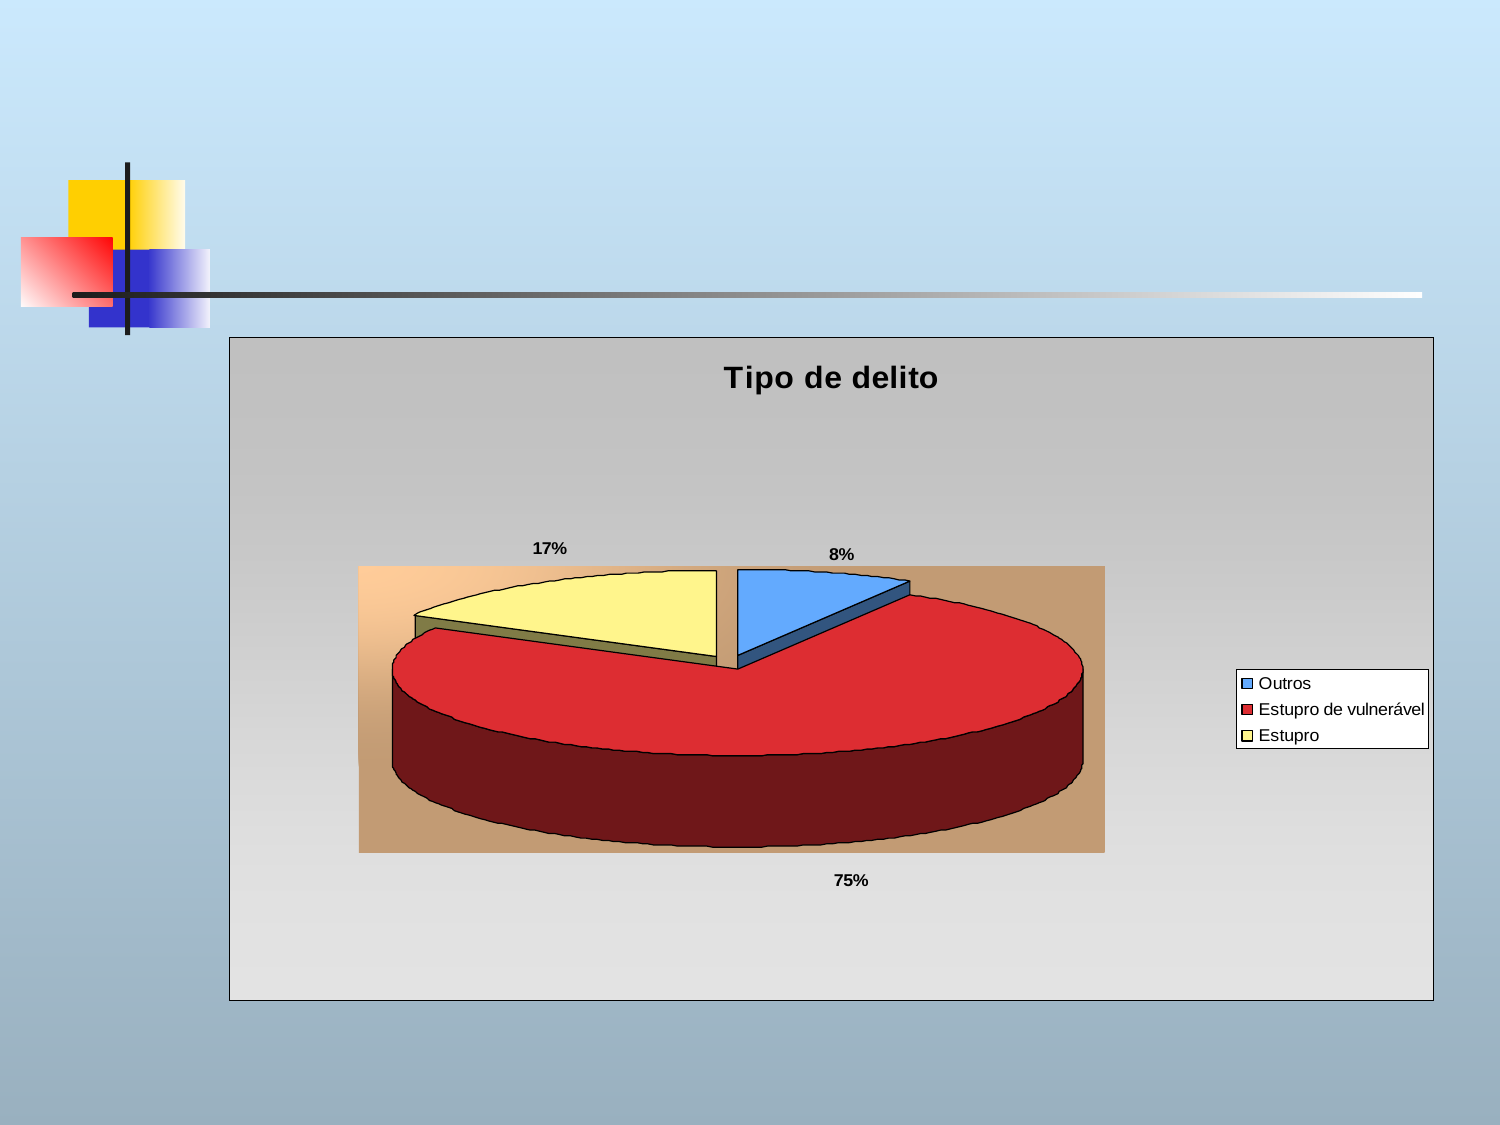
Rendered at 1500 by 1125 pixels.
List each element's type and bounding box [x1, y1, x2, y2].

chart [222, 331, 1441, 1007]
